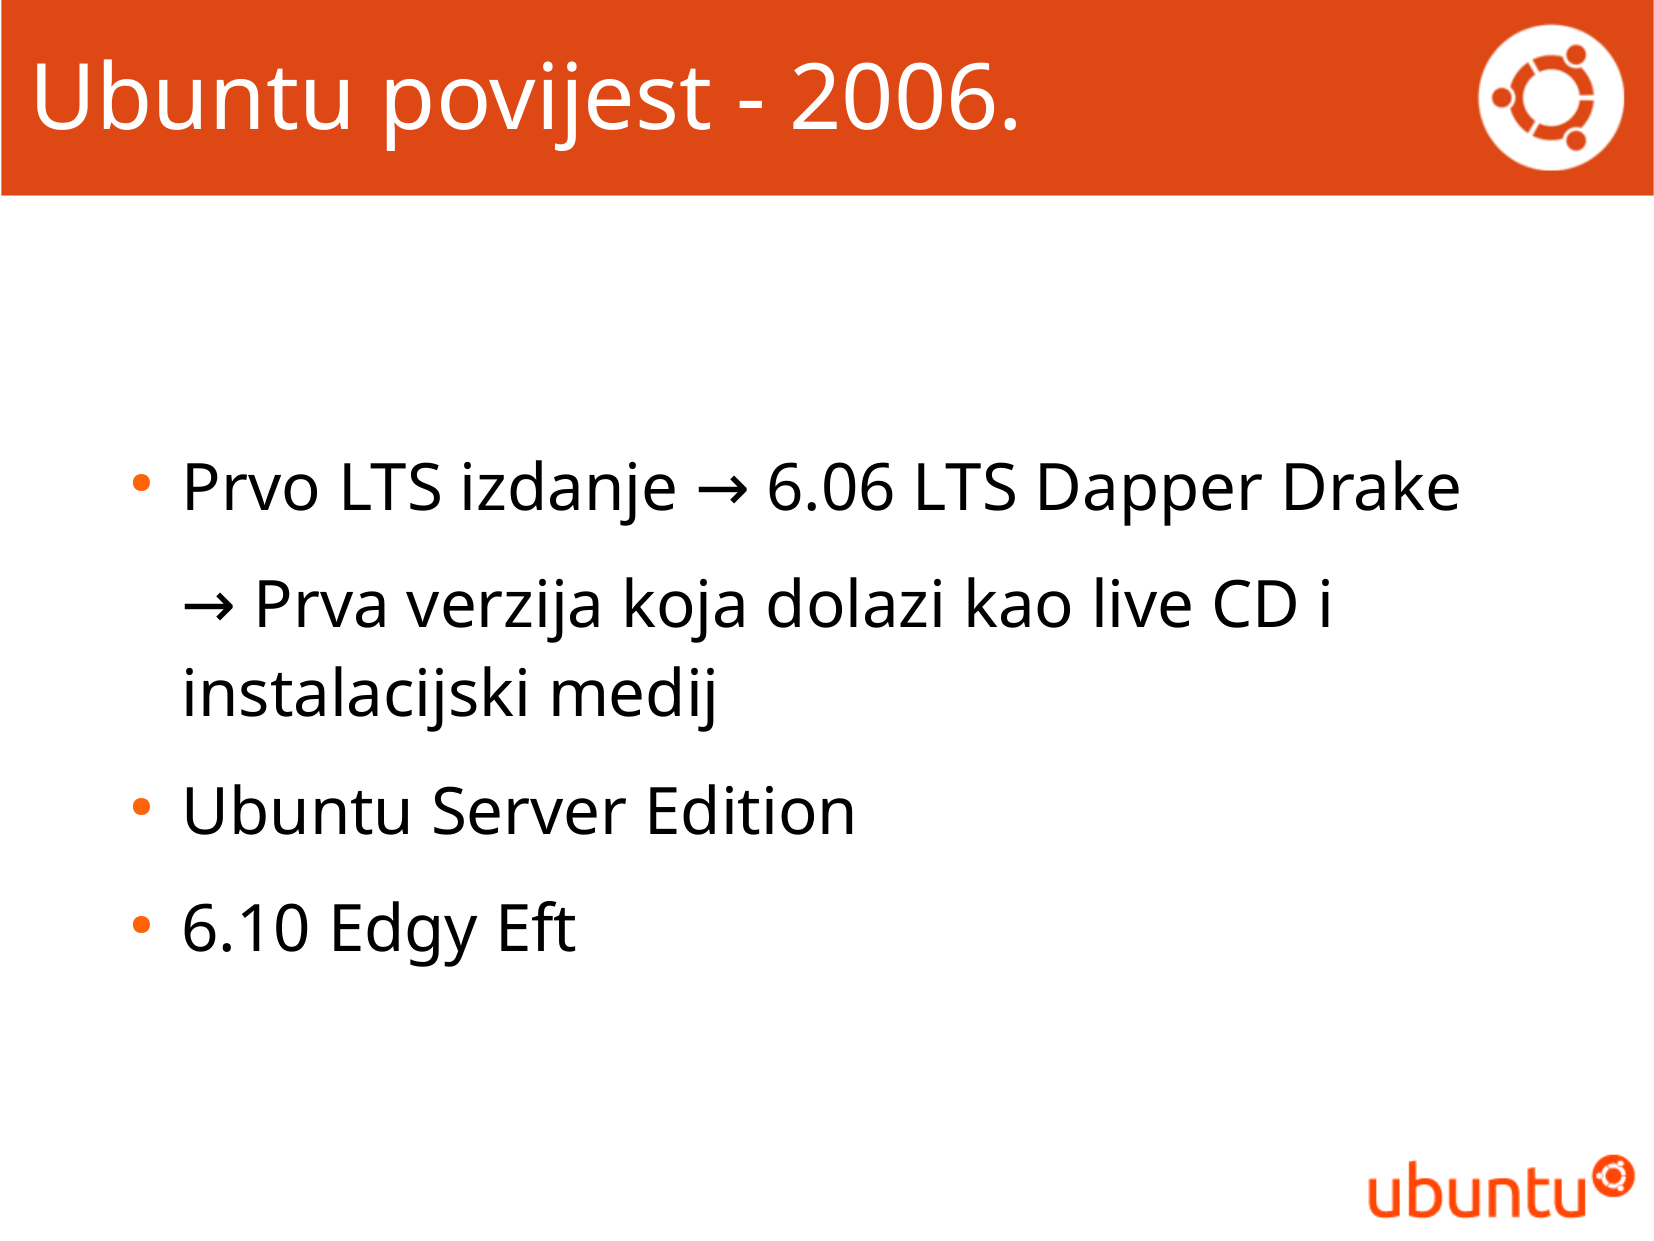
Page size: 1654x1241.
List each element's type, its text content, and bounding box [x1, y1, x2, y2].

title Ubuntu povijest - 2006. [29, 0, 1459, 198]
picture [0, 0, 1654, 1241]
list Prvo LTS izdanje → 6.06 LTS Dapper Drake → Prva verzija koja dolazi kao live CD i instalacijski medij Ubuntu Server Edition 6.10 Edgy Eft [112, 440, 1605, 976]
